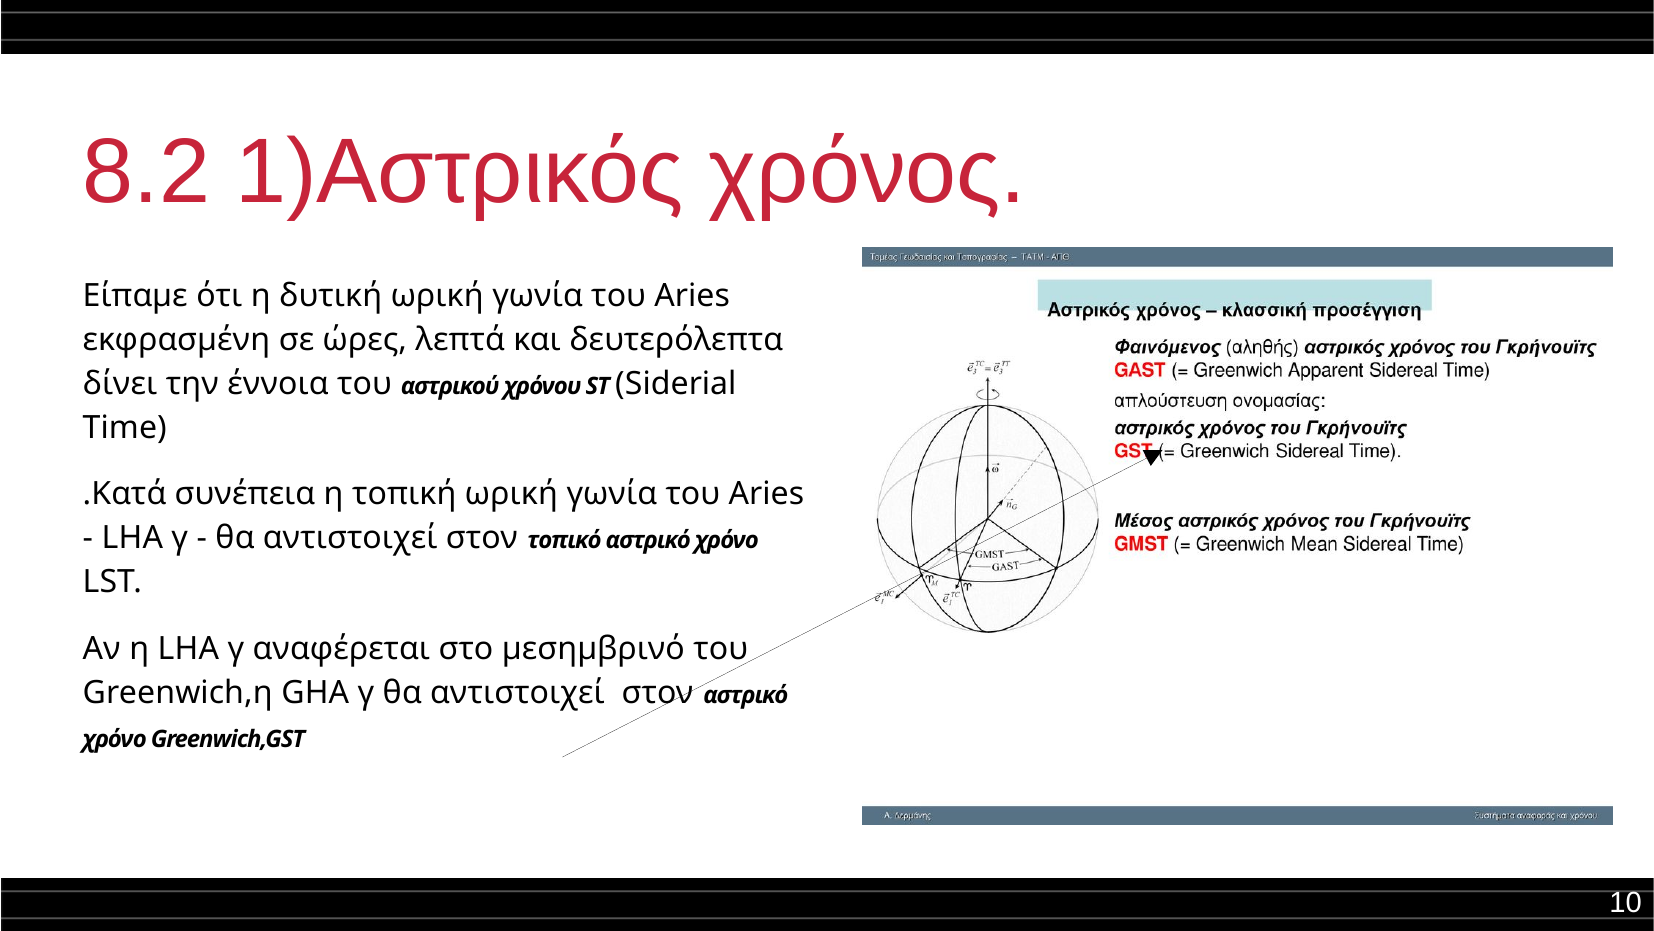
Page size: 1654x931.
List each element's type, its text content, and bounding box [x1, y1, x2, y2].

list Είπαμε ότι η δυτική ωρική γωνία του Aries εκφρασμένη σε ώρες, λεπτά και δευτερόλεπτα δίνει την έννοια του αστρικού χρόνου ST (Siderial Time) .Κατά συνέπεια η τοπική ωρική γωνία του Αries - LΗΑ γ - θα αντιστοιχεί στον τοπικό αστρικό χρόνο LST. Αν η LΗΑ γ αναφέρεται στο μεσημβρινό του Greenwich,η GHA γ θα αντιστοιχεί στον αστρικό χρόνο Greenwich,GST [82, 271, 809, 758]
picture [862, 247, 1613, 826]
title 8.2 1)Aστρικός χρόνος. [82, 92, 1571, 249]
picture [1, 0, 1654, 54]
picture [1, 878, 1654, 931]
list Είπαμε ότι η δυτική ωρική γωνία του Aries εκφρασμένη σε ώρες, λεπτά και δευτερόλεπτα δίνει την έννοια του αστρικού χρόνου ST (Siderial Time) .Κατά συνέπεια η τοπική ωρική γωνία του Αries - LΗΑ γ - θα αντιστοιχεί στον τοπικό αστρικό χρόνο LST. Αν η LΗΑ γ αναφέρεται στο μεσημβρινό του Greenwich,η GHA γ θα αντιστοιχεί στον αστρικό χρόνο Greenwich,GST [563, 632, 809, 758]
